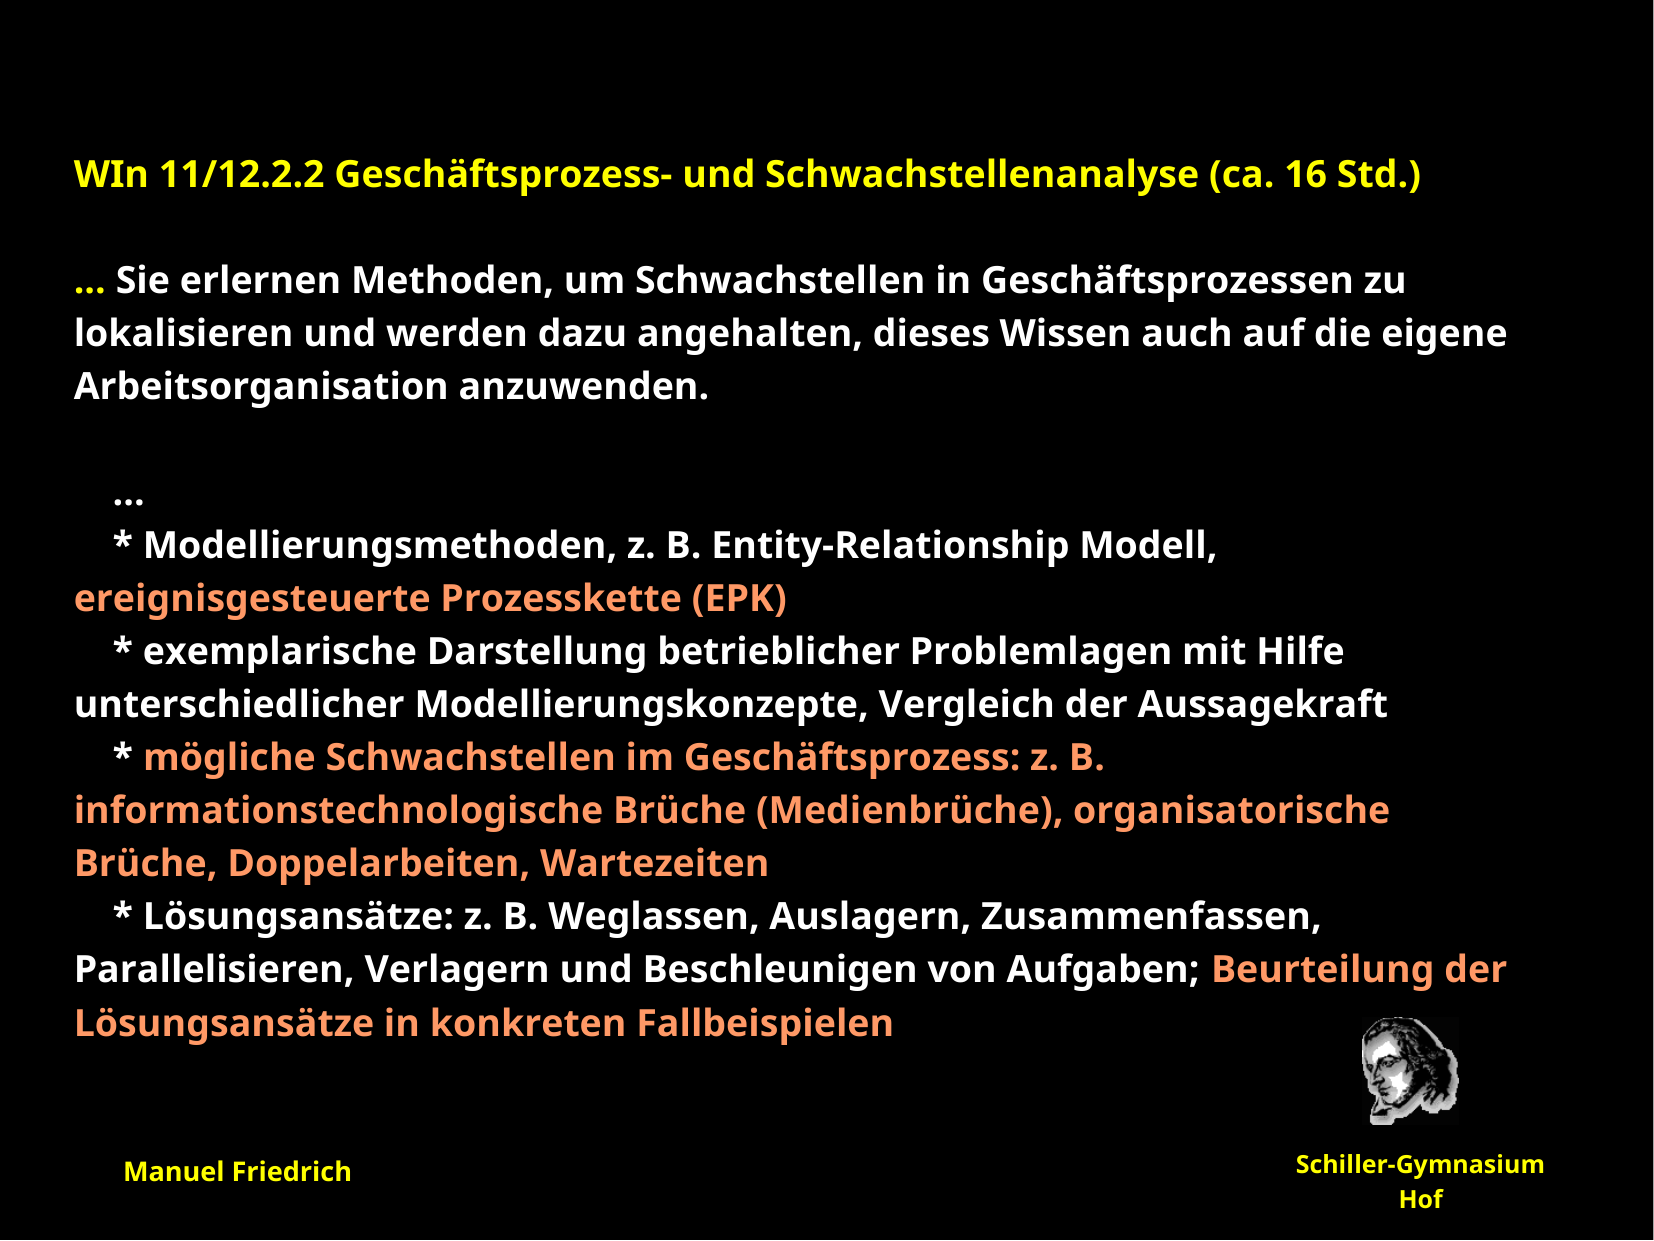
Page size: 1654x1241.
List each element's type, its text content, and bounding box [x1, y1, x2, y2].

text_box WIn 11/12.2.2 Geschäftsprozess- und Schwachstellenanalyse (ca. 16 Std.) ... Sie erlernen Methoden, um Schwachstellen in Geschäftsprozessen zu lokalisieren und werden dazu angehalten, dieses Wissen auch auf die eigene Arbeitsorganisation anzuwenden. ... * Modellierungsmethoden, z. B. Entity-Relationship Modell, ereignisgesteuerte Prozesskette (EPK) * exemplarische Darstellung betrieblicher Problemlagen mit Hilfe unterschiedlicher Modellierungskonzepte, Vergleich der Aussagekraft * mögliche Schwachstellen im Geschäftsprozess: z. B. informationstechnologische Brüche (Medienbrüche), organisatorische Brüche, Doppelarbeiten, Wartezeiten * Lösungsansätze: z. B. Weglassen, Auslagern, Zusammenfassen, Parallelisieren, Verlagern und Beschleunigen von Aufgaben; Beurteilung der Lösungsansätze in konkreten Fallbeispielen [59, 140, 1536, 1064]
picture [1362, 1064, 1459, 1126]
text_box Manuel Friedrich [123, 1151, 353, 1191]
text_box Schiller-Gymnasium Hof [1295, 1145, 1546, 1216]
